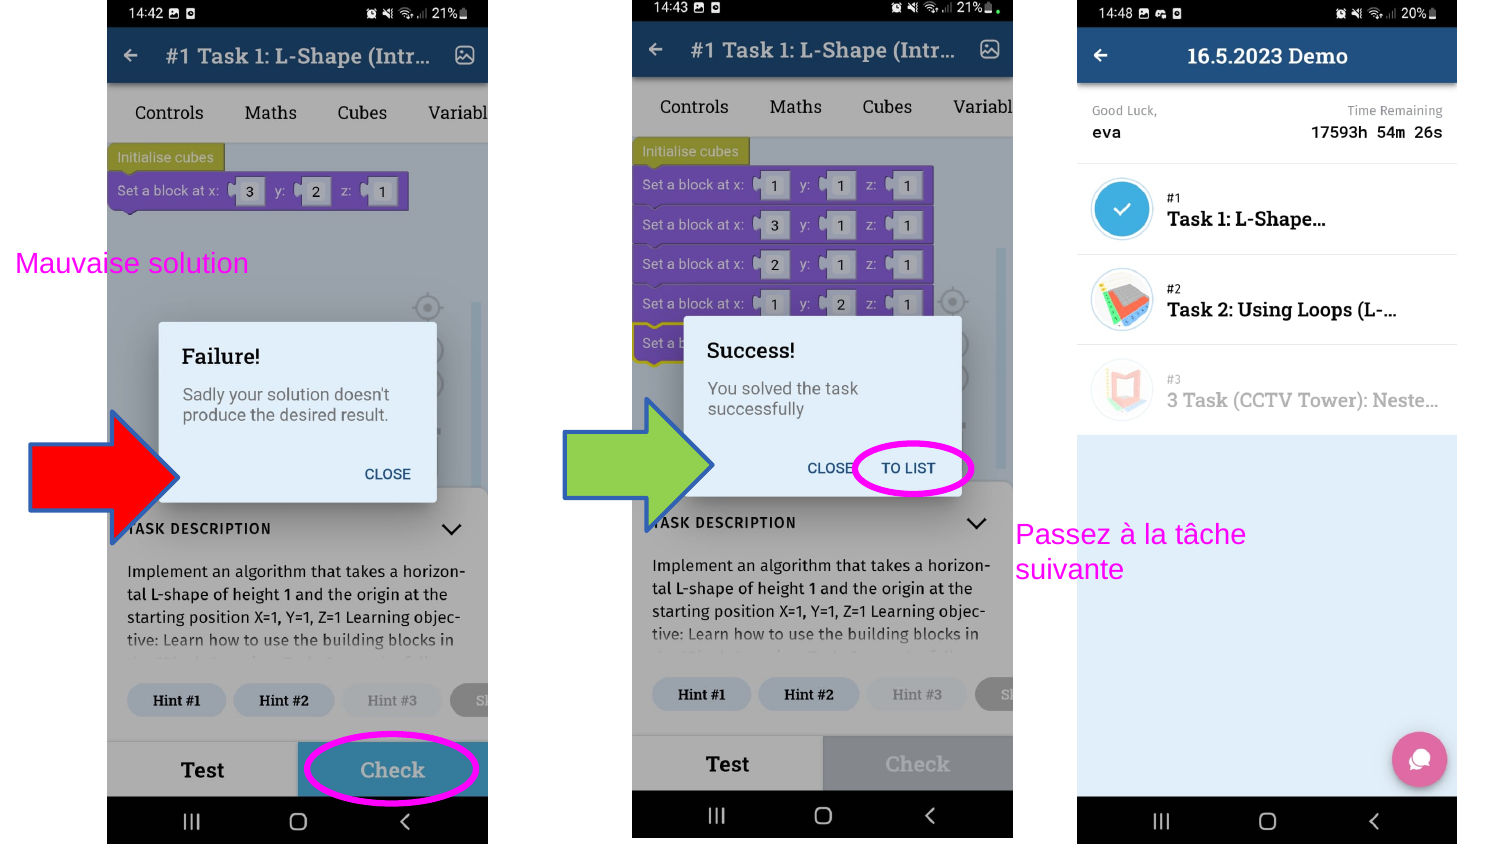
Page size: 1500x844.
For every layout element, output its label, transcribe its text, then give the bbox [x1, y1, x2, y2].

text_box [30, 411, 179, 544]
text_box Passez à la tâche suivante [1000, 507, 1308, 594]
picture [107, 0, 488, 844]
text_box [564, 398, 713, 532]
text_box Mauvaise solution [0, 236, 308, 288]
picture [632, 0, 1013, 838]
picture [1077, 0, 1457, 844]
